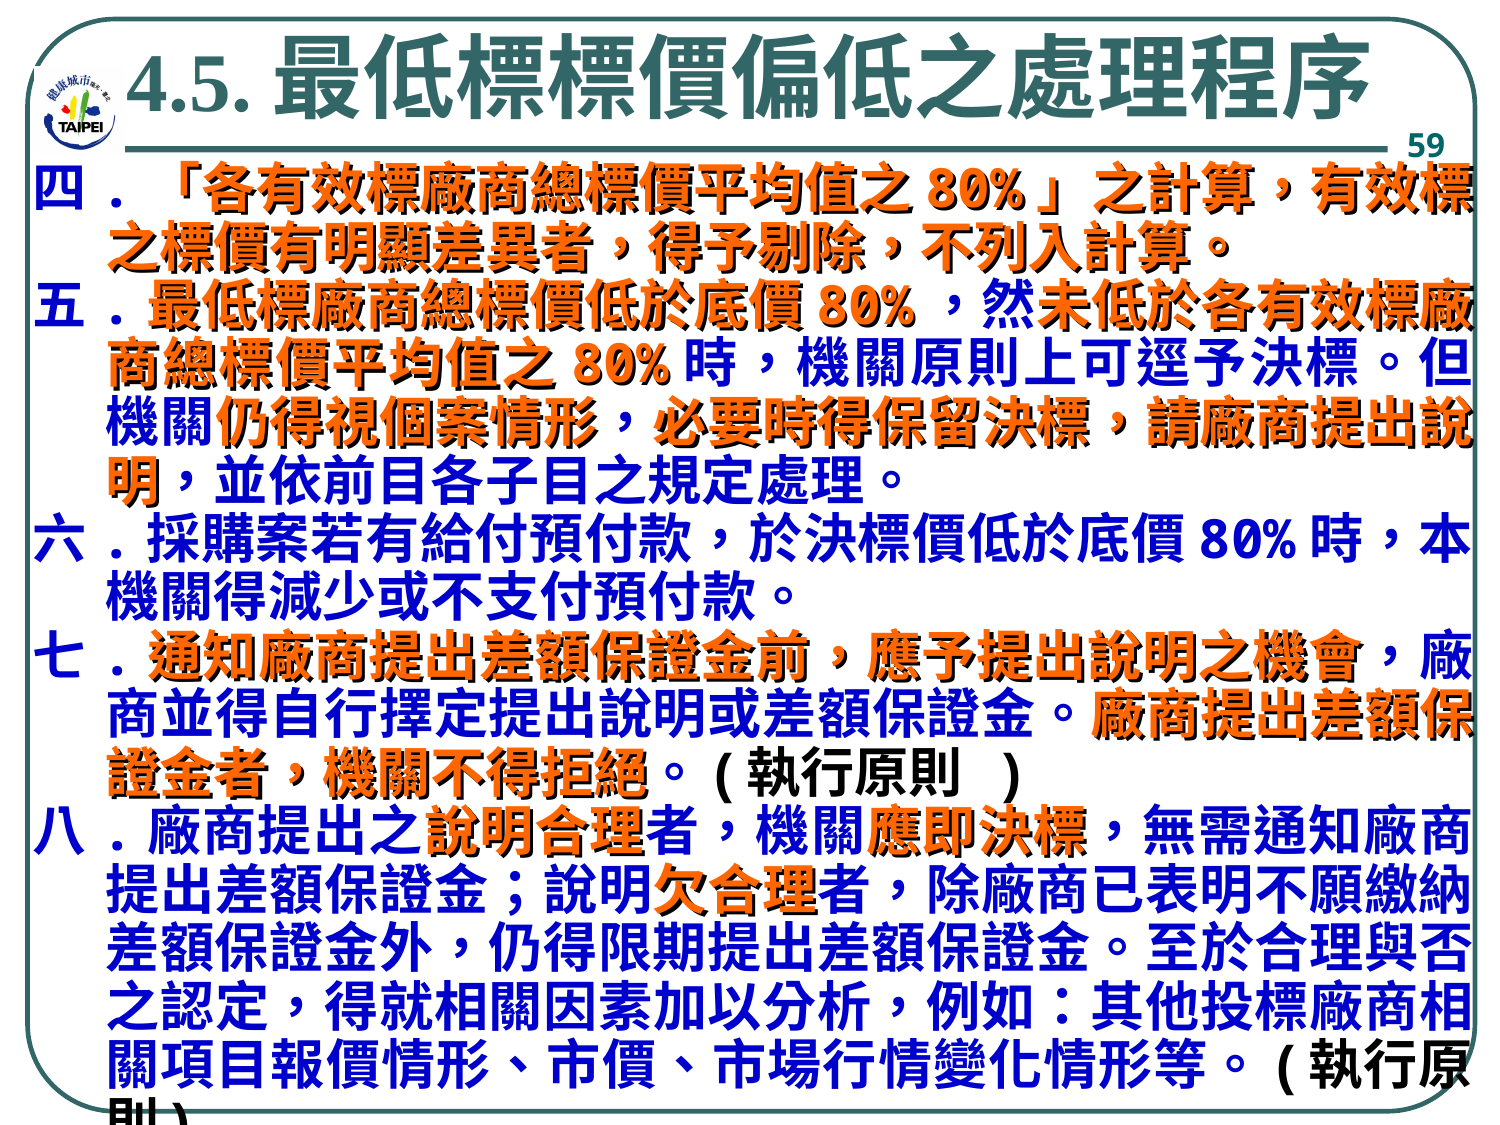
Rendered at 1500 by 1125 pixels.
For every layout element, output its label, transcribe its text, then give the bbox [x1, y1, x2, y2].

text_box 四.「各有效標廠商總標價平均值之80%」之計算，有效標之標價有明顯差異者，得予剔除，不列入計算。 五.最低標廠商總標價低於底價80%，然未低於各有效標廠商總標價平均值之80%時，機關原則上可逕予決標。但機關仍得視個案情形，必要時得保留決標，請廠商提出說明，並依前目各子目之規定處理。 六.採購案若有給付預付款，於決標價低於底價80%時，本機關得減少或不支付預付款。 七.通知廠商提出差額保證金前，應予提出說明之機會，廠商並得自行擇定提出說明或差額保證金。廠商提出差額保證金者，機關不得拒絕。(執行原則 ) 八.廠商提出之說明合理者，機關應即決標，無需通知廠商提出差額保證金；說明欠合理者，除廠商已表明不願繳納差額保證金外，仍得限期提出差額保證金。至於合理與否之認定，得就相關因素加以分析，例如：其他投標廠商相關項目報價情形、市價、市場行情變化情形等。(執行原則) [18, 153, 1488, 1125]
title 4.5.最低標標價偏低之處理程序 [0, 0, 1500, 138]
